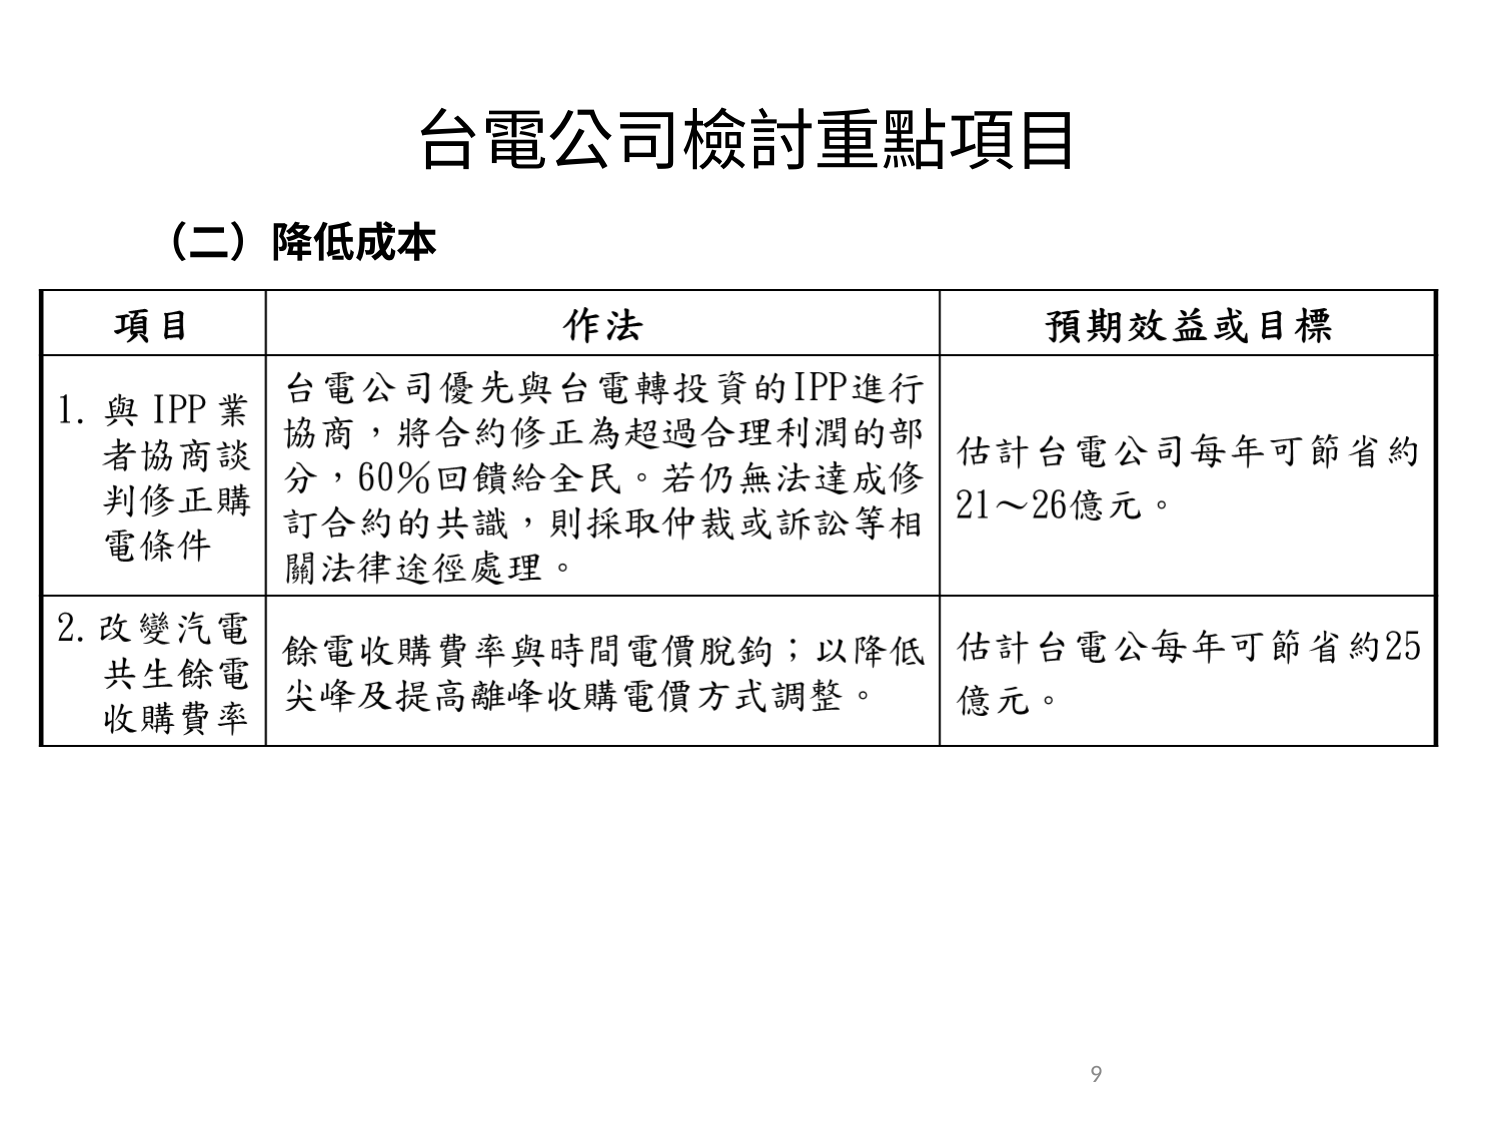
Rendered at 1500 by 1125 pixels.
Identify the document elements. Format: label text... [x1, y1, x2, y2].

text_box 台電公司檢討重點項目 [73, 67, 1424, 209]
picture [33, 286, 1445, 763]
text_box [1074, 1042, 1426, 1103]
list （二）降低成本 [29, 208, 1471, 291]
